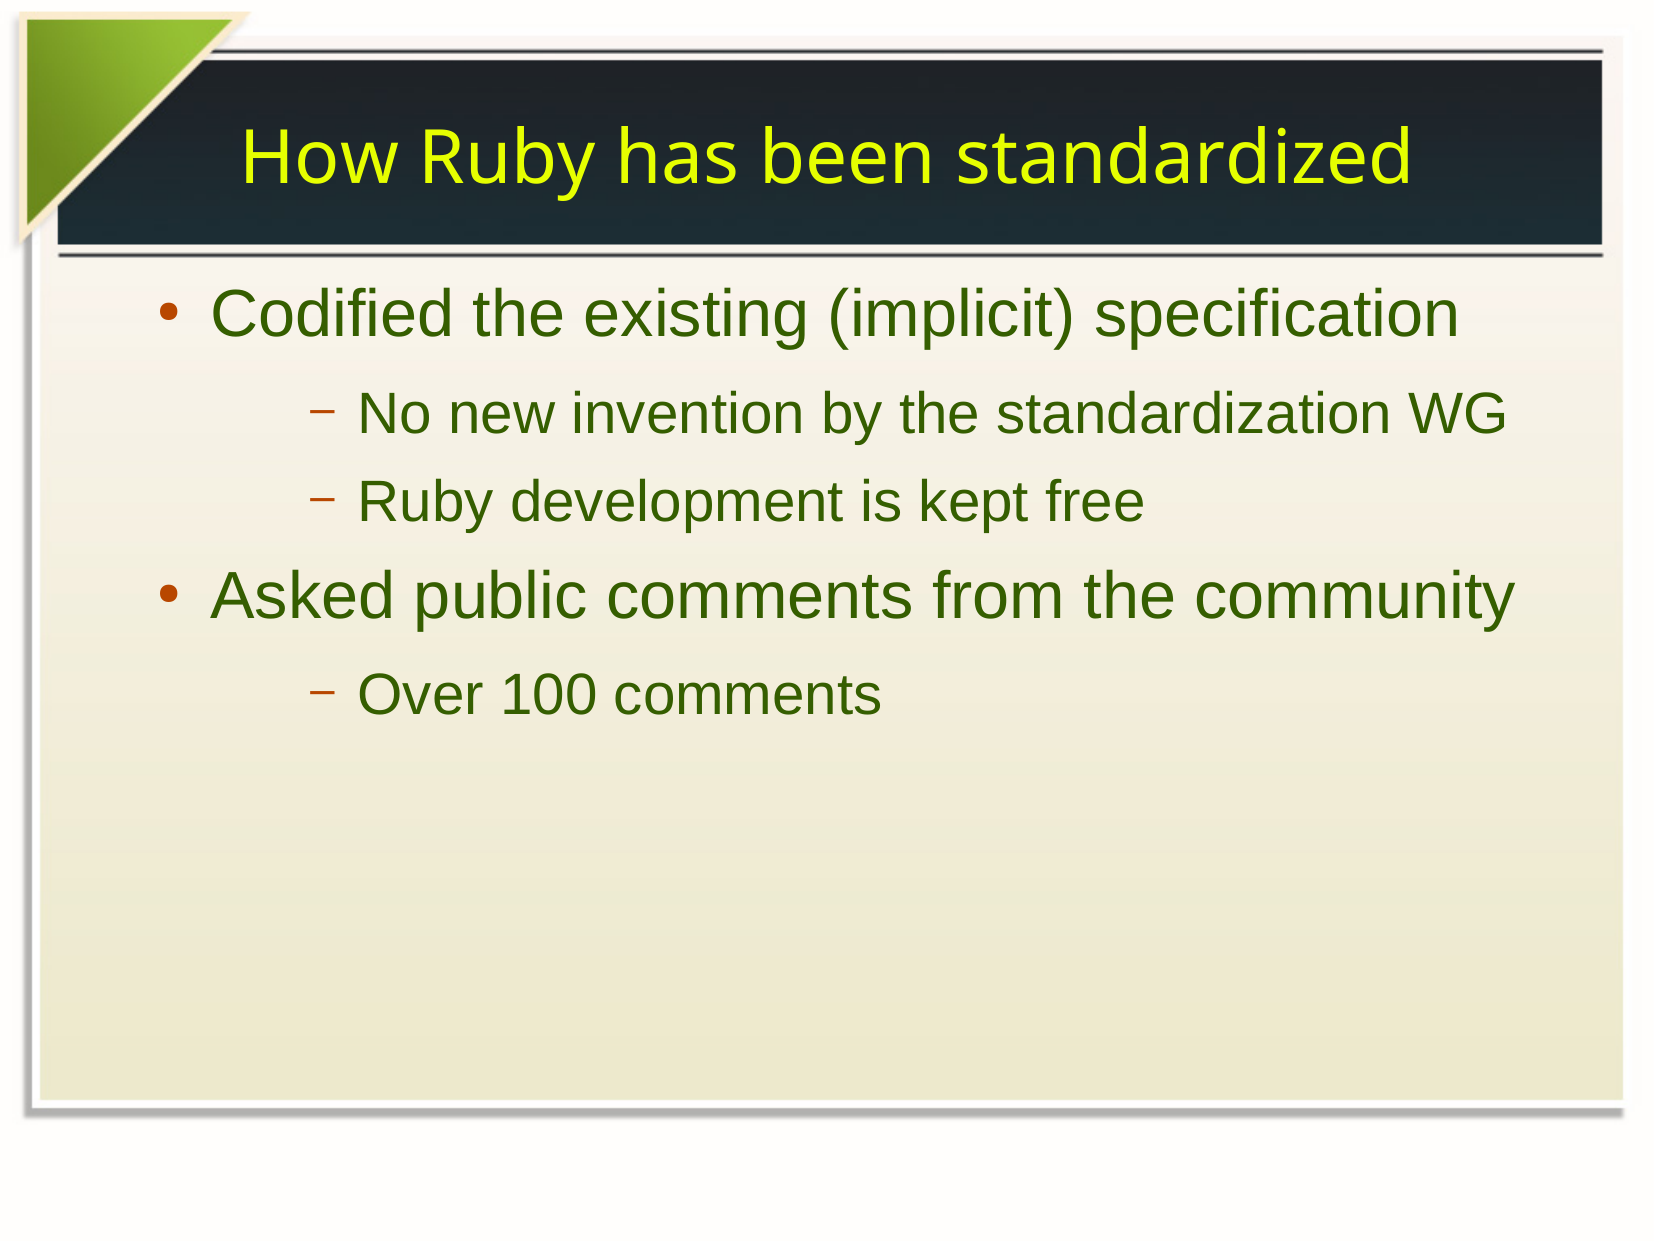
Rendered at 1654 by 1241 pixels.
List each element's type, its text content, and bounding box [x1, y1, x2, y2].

picture [0, 0, 1654, 1241]
list Codified the existing (implicit) specification No new invention by the standardization WG Ruby development is kept free Asked public comments from the community Over 100 comments [121, 276, 1534, 1087]
title How Ruby has been standardized [121, 73, 1534, 237]
